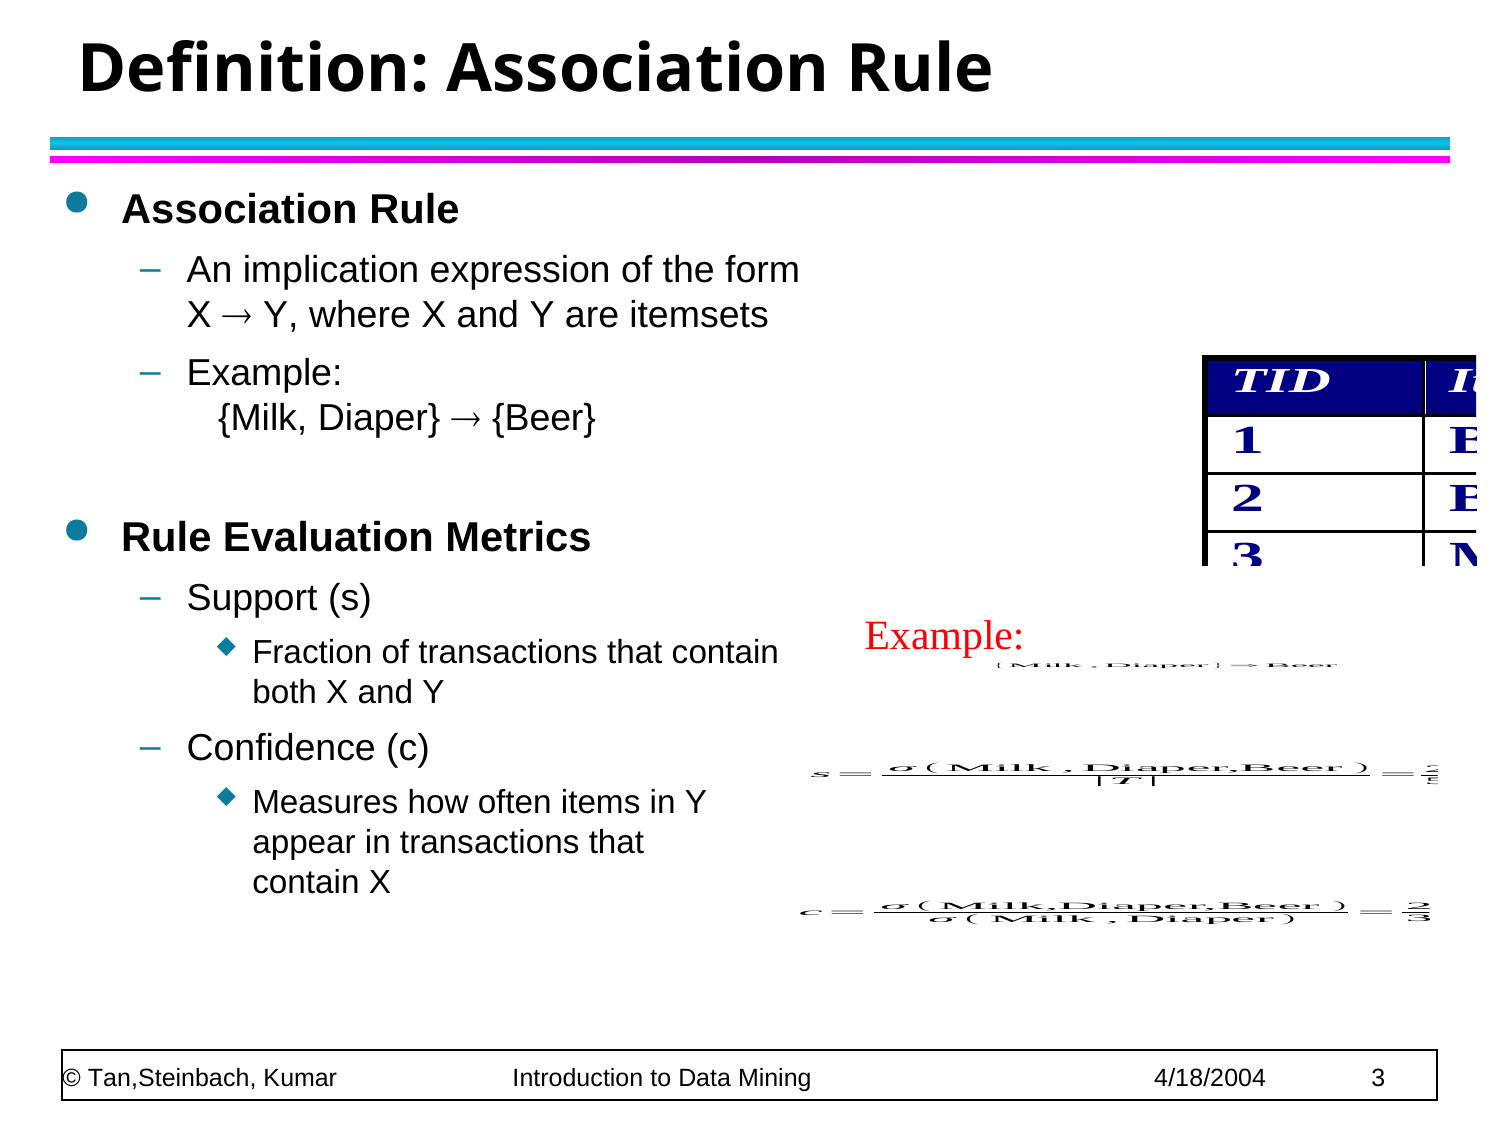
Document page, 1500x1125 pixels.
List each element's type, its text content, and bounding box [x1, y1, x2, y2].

chart [984, 662, 1438, 726]
text_box Association Rule An implication expression of the form X  Y, where X and Y are itemsets Example: {Milk, Diaper}  {Beer} Rule Evaluation Metrics Support (s) Fraction of transactions that contain both X and Y Confidence (c) Measures how often items in Y appear in transactions that contain X [50, 174, 850, 1050]
chart [850, 900, 1430, 1015]
title Definition: Association Rule [62, 22, 1421, 113]
text_box Example: [850, 600, 1040, 666]
chart [850, 762, 1438, 879]
chart [887, 212, 1477, 566]
